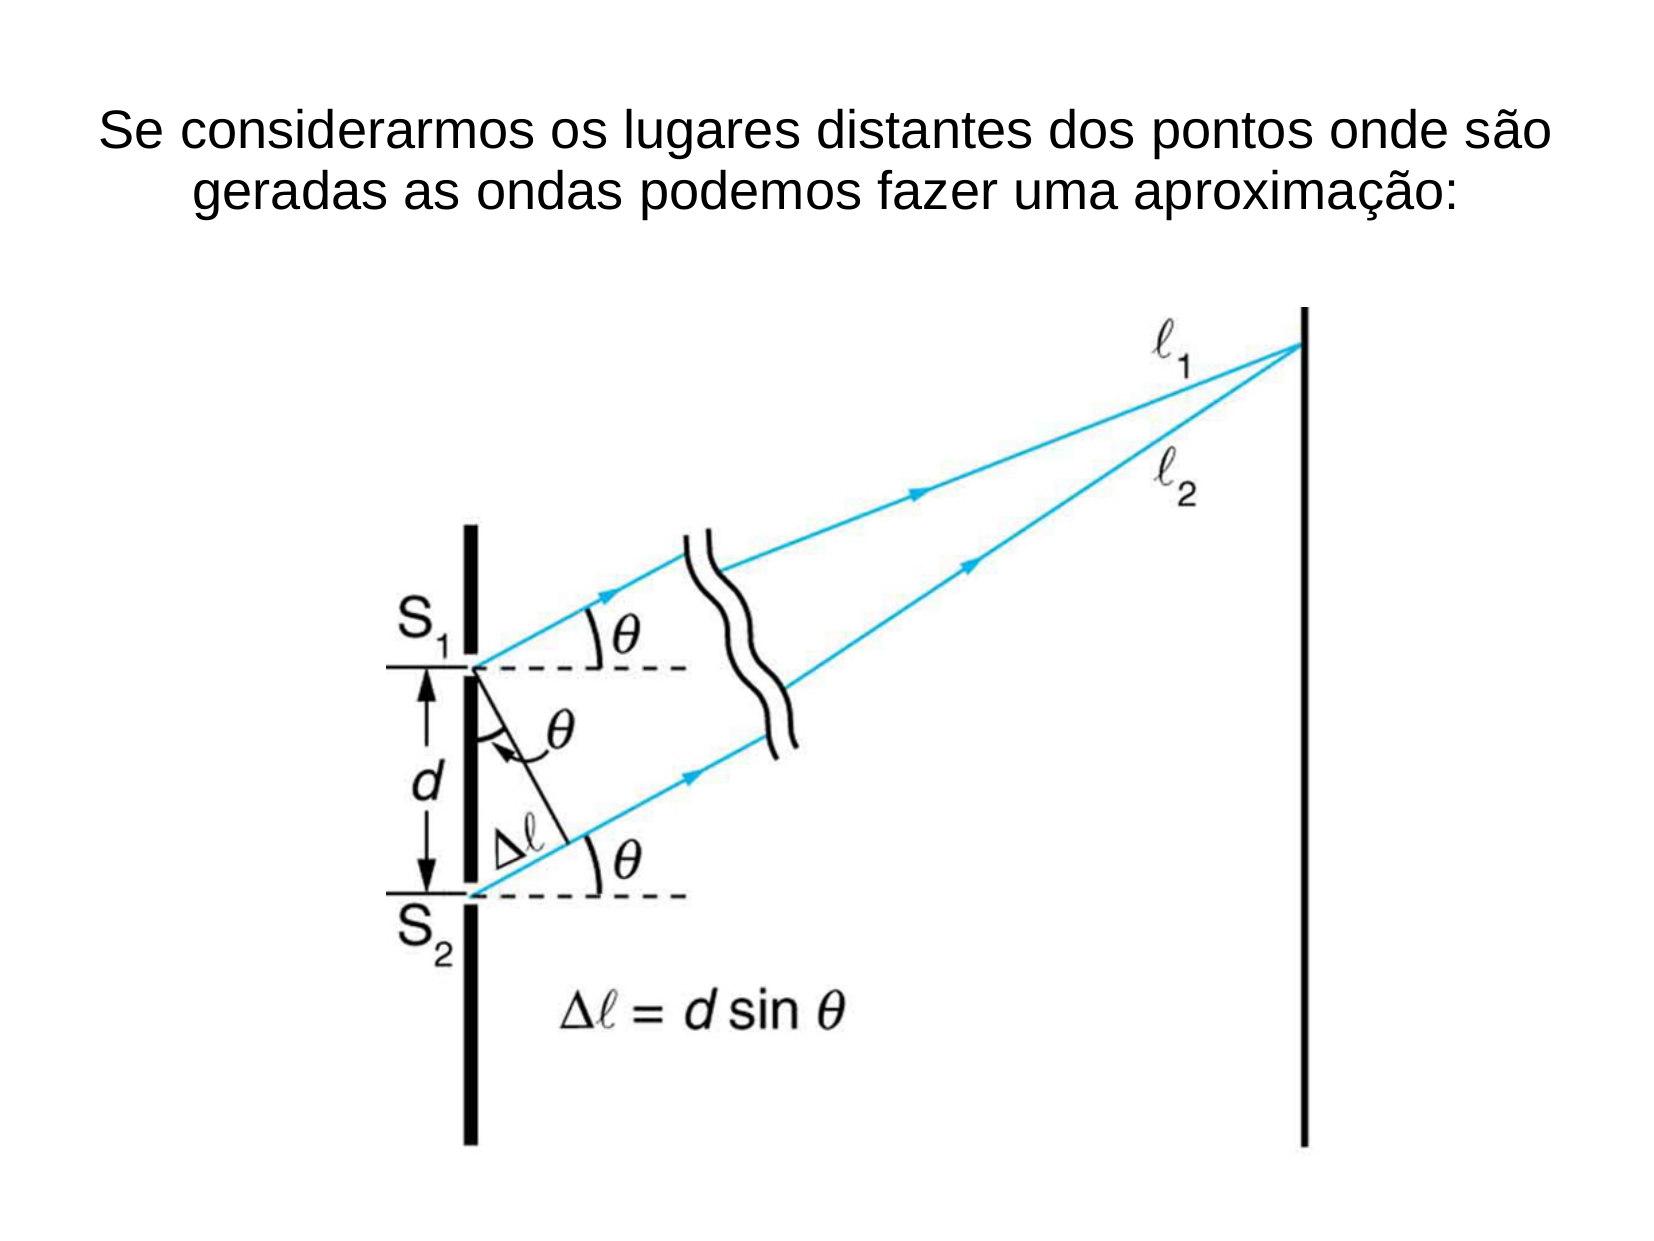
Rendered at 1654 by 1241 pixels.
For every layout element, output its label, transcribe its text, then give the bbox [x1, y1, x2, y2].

picture [386, 307, 1394, 1223]
subtitle Se considerarmos os lugares distantes dos pontos onde são geradas as ondas podemos fazer uma aproximação: [82, 49, 1571, 272]
